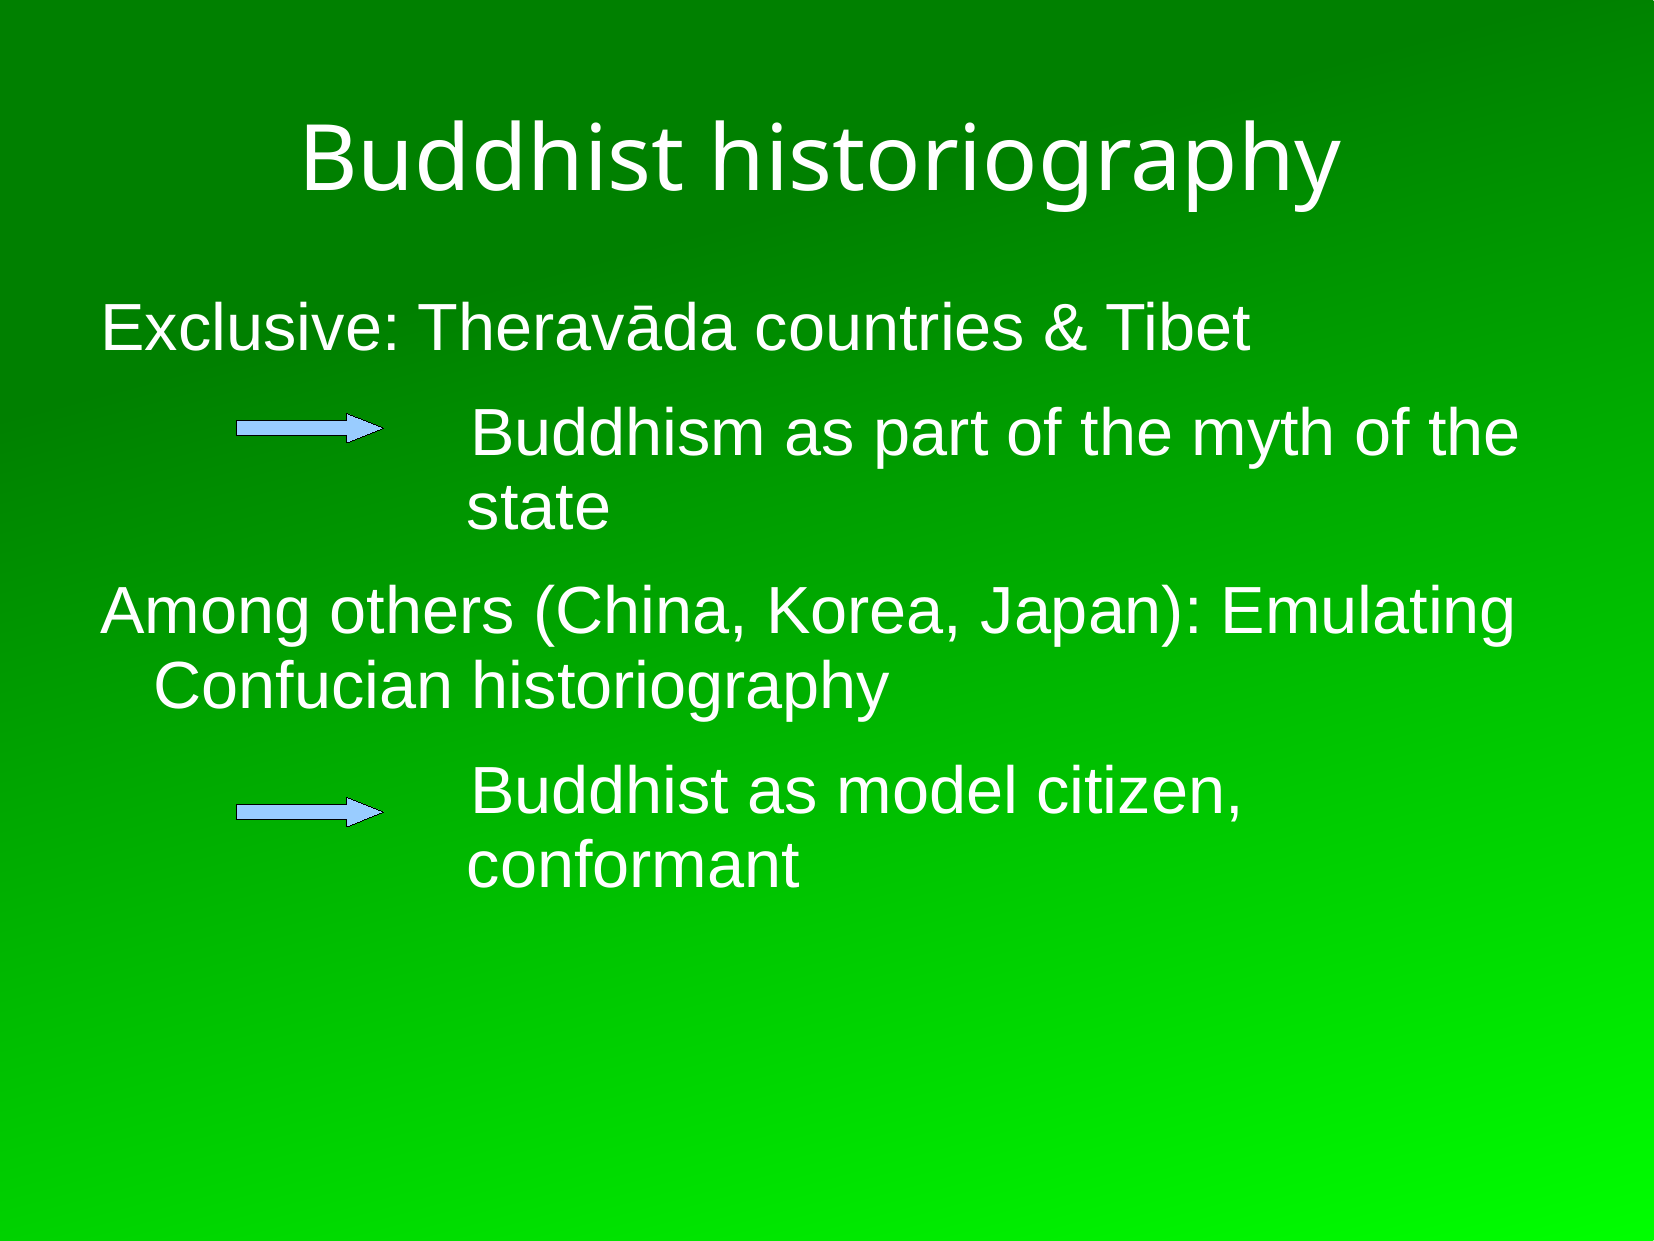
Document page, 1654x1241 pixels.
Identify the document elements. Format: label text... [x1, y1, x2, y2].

title Buddhist historiography [76, 59, 1565, 252]
list Exclusive: Theravāda countries & Tibet Buddhism as part of the myth of the state Among others (China, Korea, Japan): Emulating Confucian historiography Buddhist as model citizen, conformant [82, 290, 1571, 1094]
text_box [236, 797, 384, 827]
text_box [236, 413, 384, 443]
